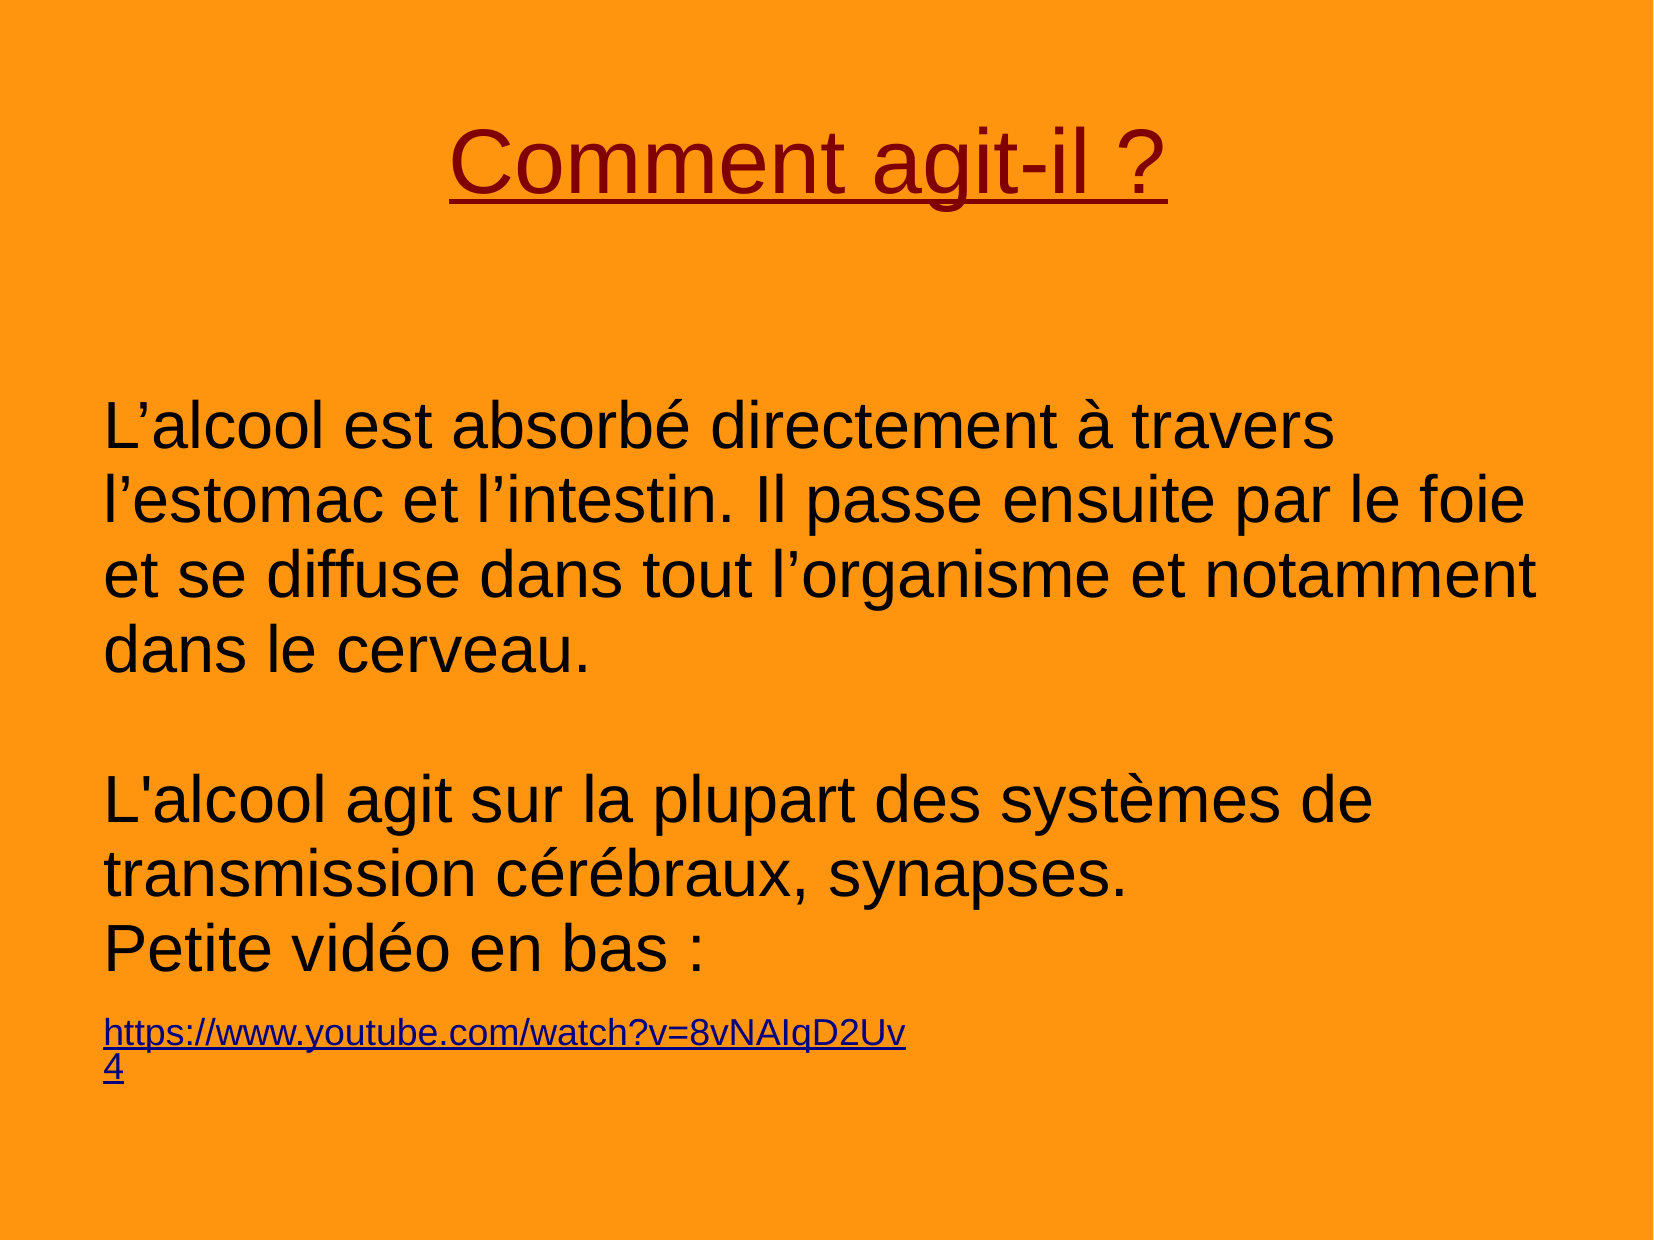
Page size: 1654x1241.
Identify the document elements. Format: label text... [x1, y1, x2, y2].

text_box L’alcool est absorbé directement à travers l’estomac et l’intestin. Il passe ensuite par le foie et se diffuse dans tout l’organisme et notamment dans le cerveau. L'alcool agit sur la plupart des systèmes de transmission cérébraux, synapses. Petite vidéo en bas : [88, 380, 1567, 994]
text_box https://www.youtube.com/watch?v=8vNAIqD2Uv4 [88, 1003, 938, 1103]
title Comment agit-il ? [76, 58, 1565, 266]
text_box [29, 679, 1359, 1056]
